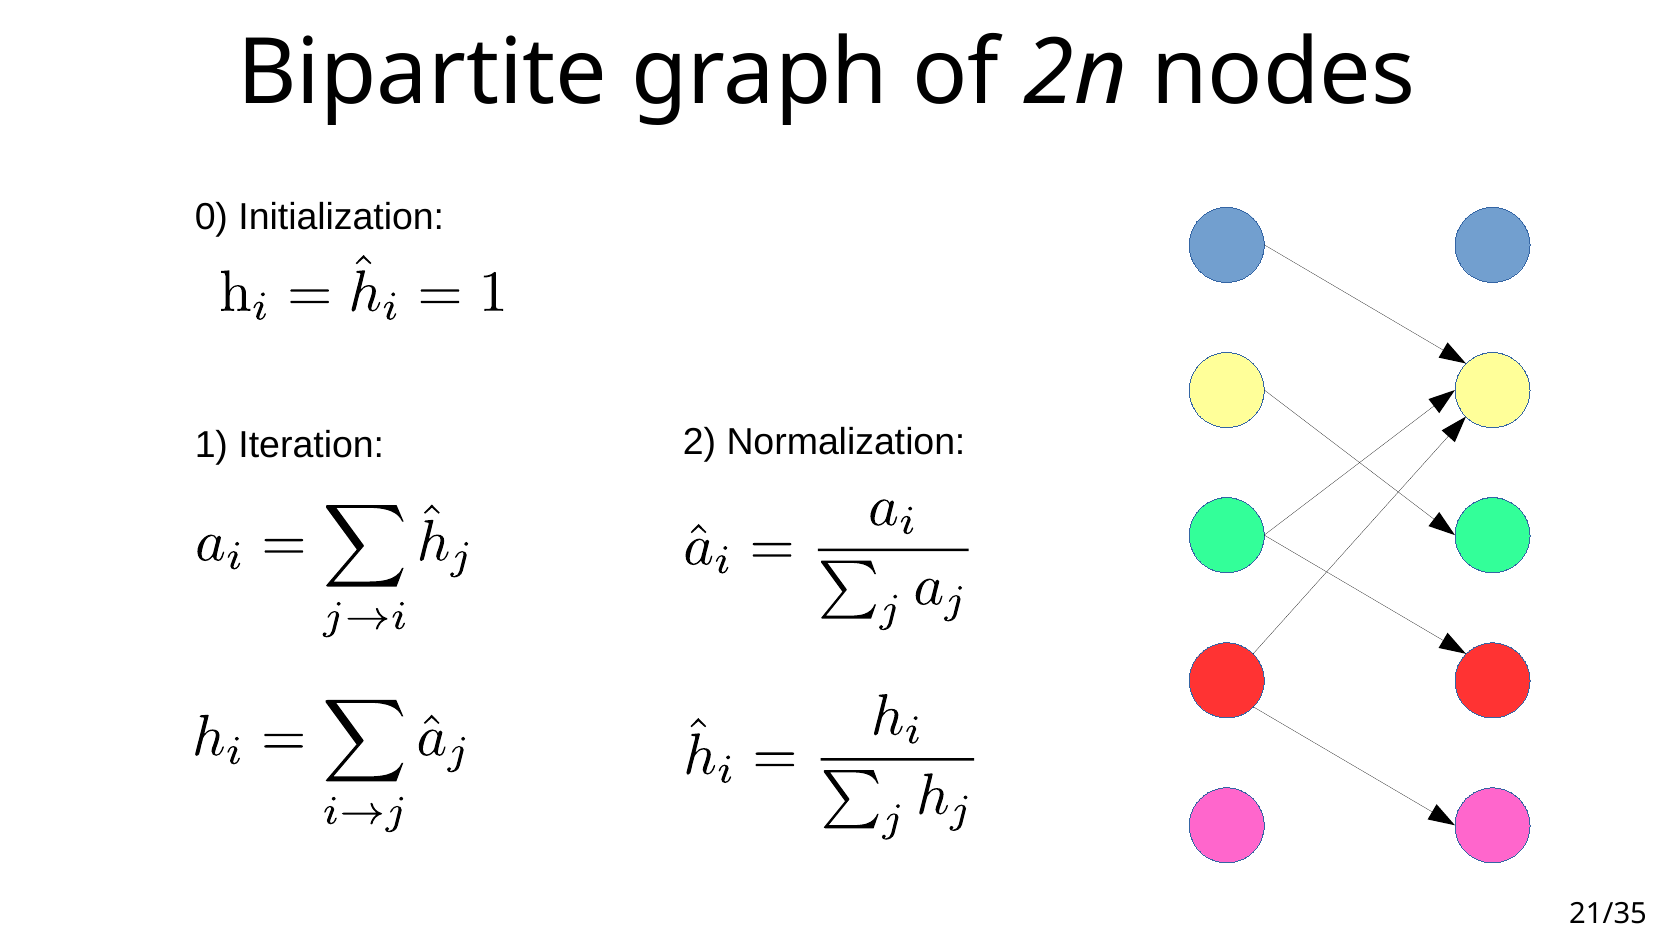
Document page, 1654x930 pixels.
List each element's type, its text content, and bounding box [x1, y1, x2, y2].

text_box [1455, 642, 1531, 718]
text_box [683, 694, 975, 840]
text_box 2) Normalization: [668, 412, 981, 470]
text_box 0) Initialization: [180, 187, 460, 245]
text_box [1189, 787, 1265, 863]
text_box [1455, 207, 1531, 283]
text_box [1189, 207, 1265, 283]
title Bipartite graph of 2n nodes [82, 1, 1571, 135]
text_box [1189, 352, 1265, 428]
text_box [219, 255, 508, 320]
text_box [1455, 497, 1531, 573]
text_box [195, 499, 472, 638]
text_box [683, 499, 969, 631]
text_box [191, 694, 469, 833]
text_box [1189, 642, 1265, 718]
text_box 1) Iteration: [180, 415, 400, 473]
text_box [1455, 787, 1531, 863]
text_box [1455, 352, 1531, 428]
text_box [1189, 497, 1265, 573]
